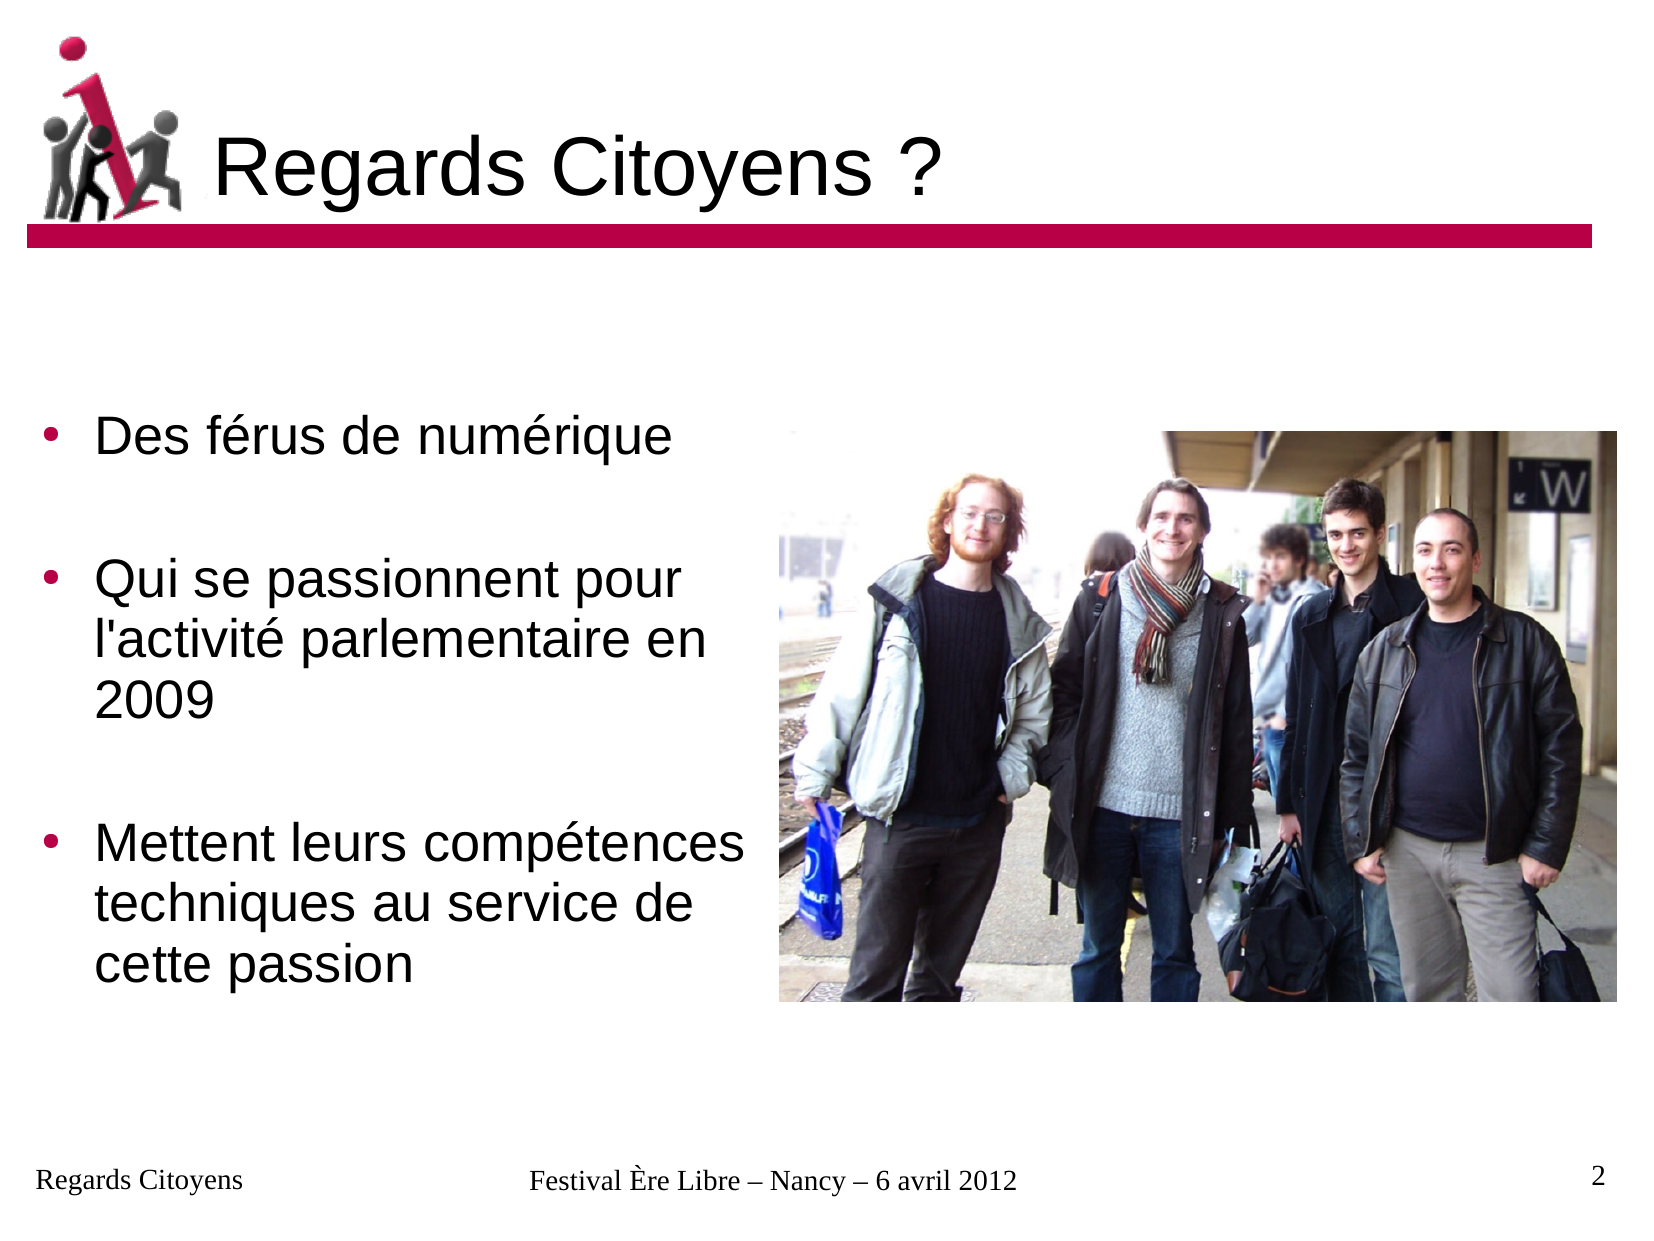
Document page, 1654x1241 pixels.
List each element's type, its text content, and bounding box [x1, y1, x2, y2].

title Regards Citoyens ? [212, 70, 1565, 264]
picture [779, 431, 1617, 1002]
list Des férus de numérique Qui se passionnent pour l'activité parlementaire en 2009 Mettent leurs compétences techniques au service de cette passion [23, 301, 762, 1120]
picture [27, 31, 208, 224]
